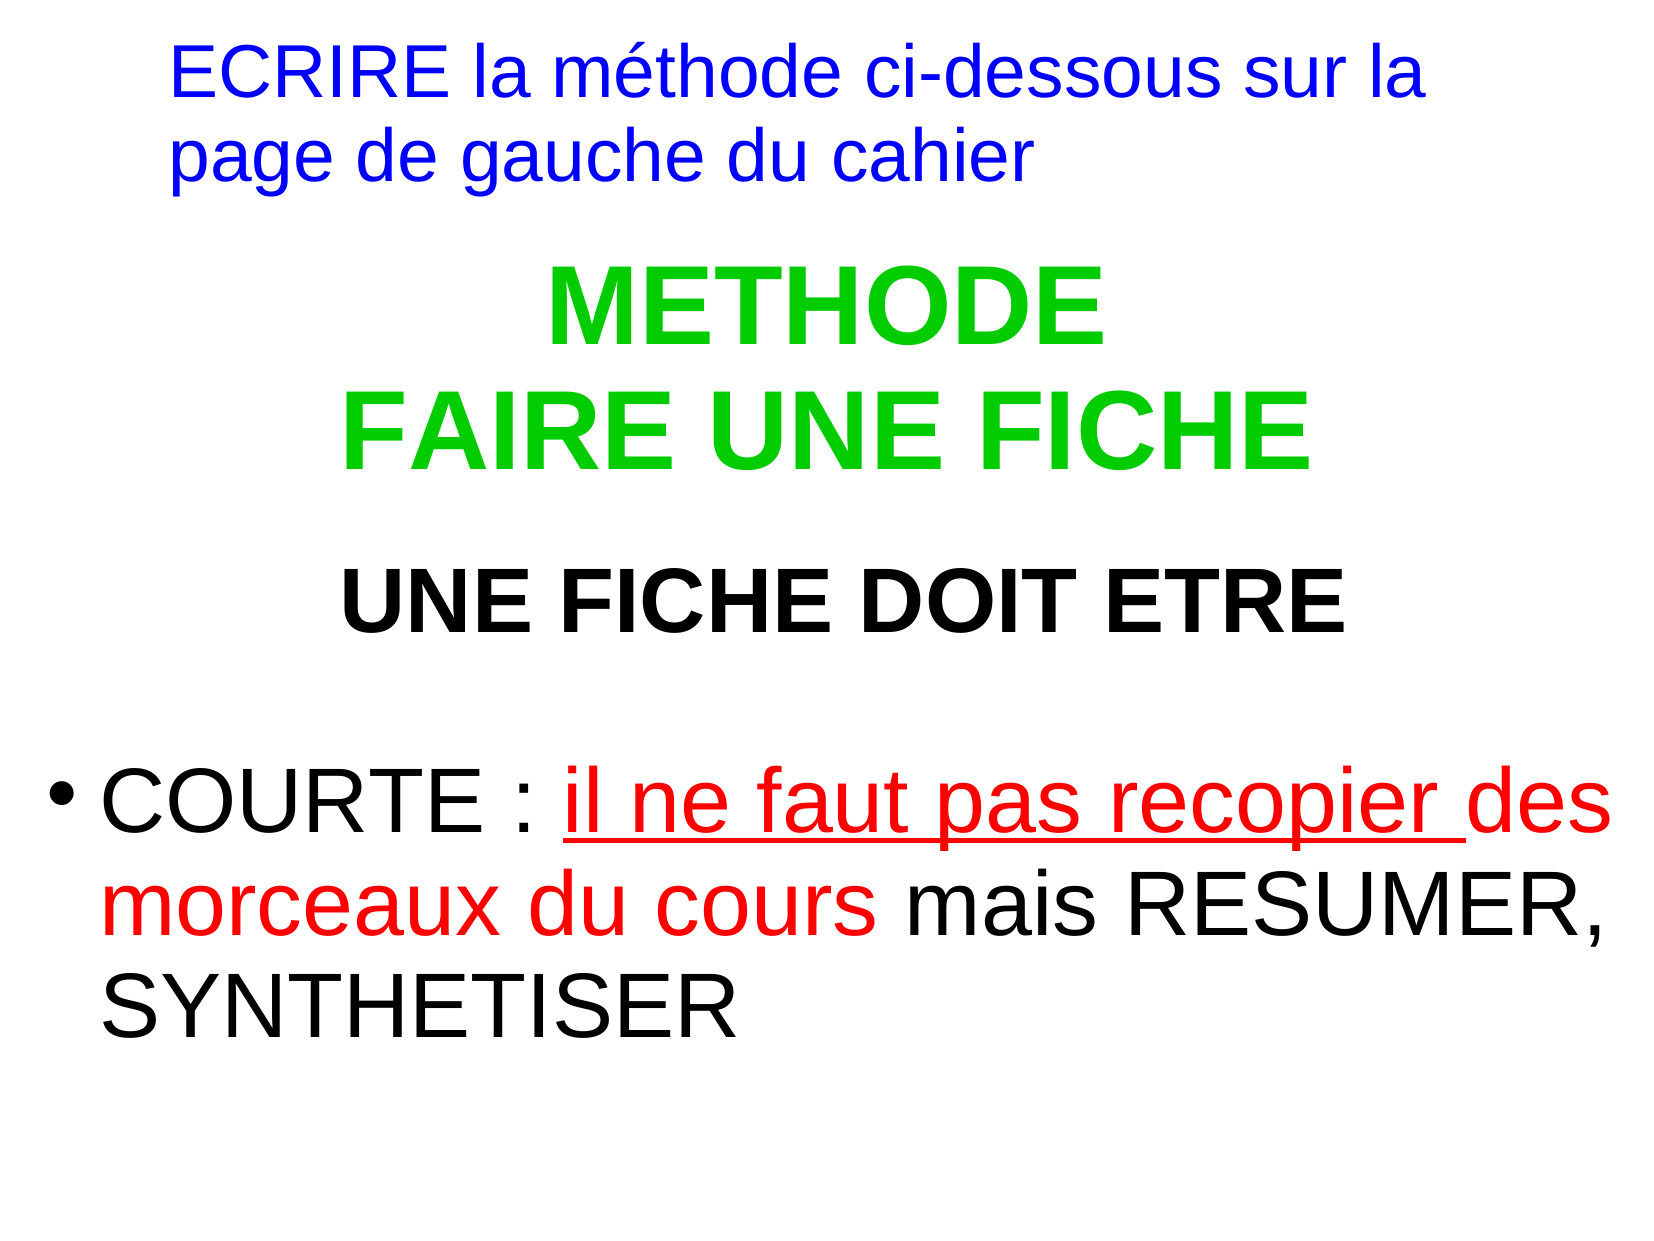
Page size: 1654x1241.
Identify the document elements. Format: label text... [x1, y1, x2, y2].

title METHODE FAIRE UNE FICHE [82, 224, 1571, 508]
text_box UNE FICHE DOIT ETRE [188, 543, 1501, 661]
list COURTE : il ne faut pas recopier des morceaux du cours mais RESUMER, SYNTHETISER [29, 744, 1624, 1111]
text_box ECRIRE la méthode ci-dessous sur la page de gauche du cahier [153, 23, 1548, 206]
